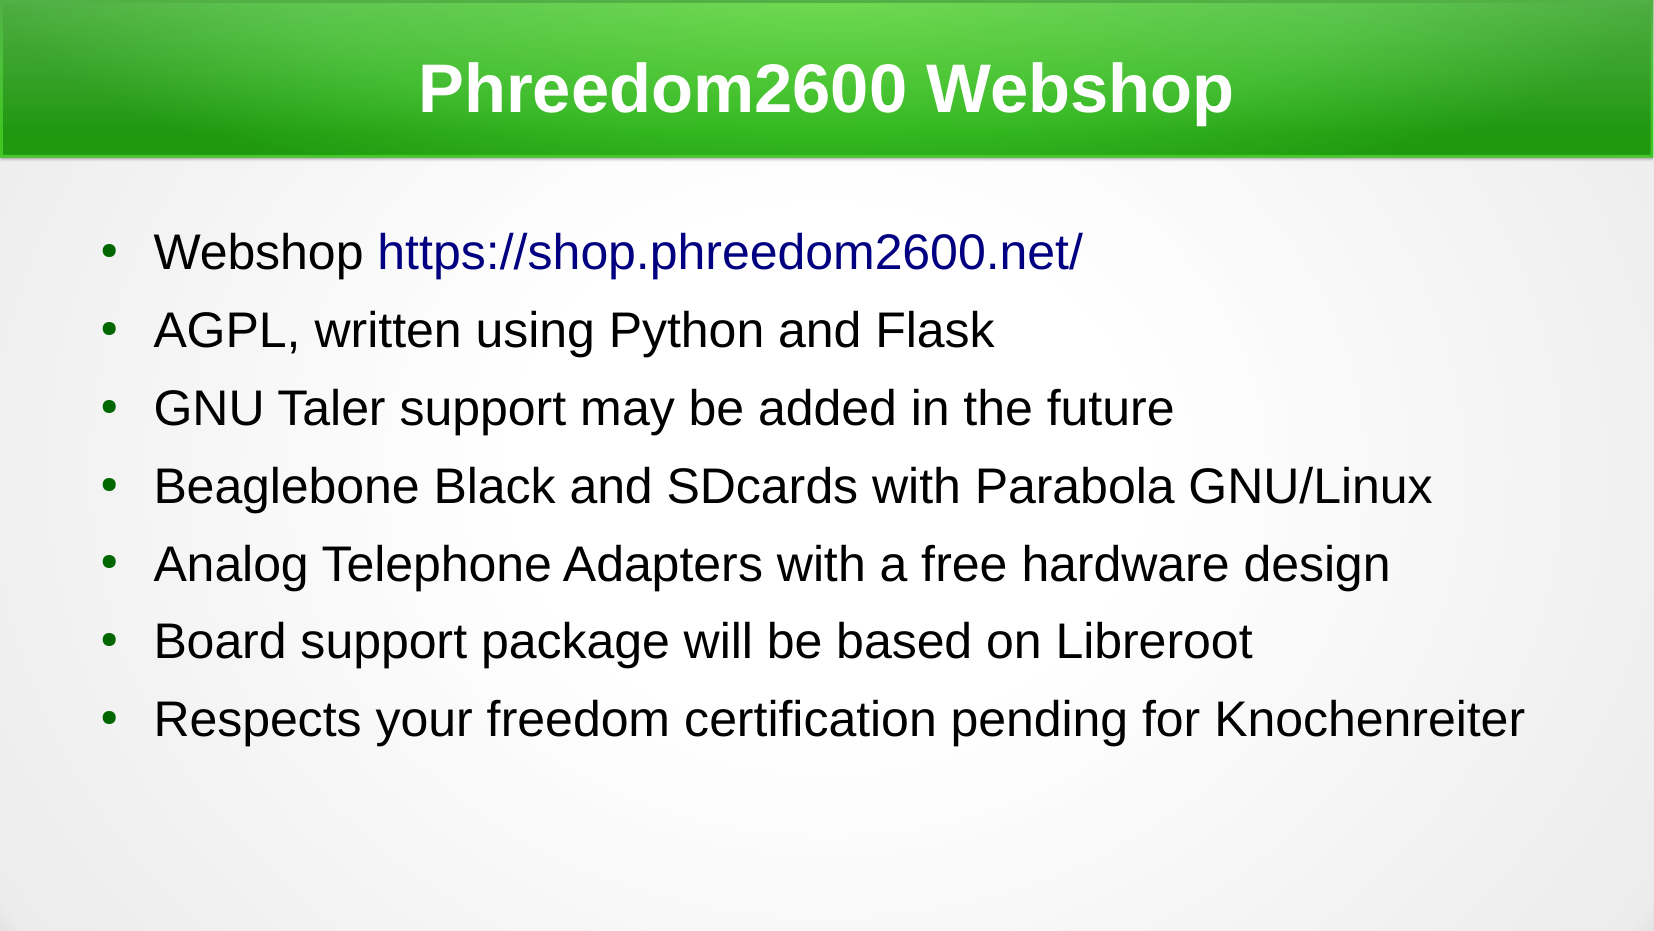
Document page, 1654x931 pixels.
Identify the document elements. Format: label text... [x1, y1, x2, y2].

title Phreedom2600 Webshop [82, 35, 1571, 142]
list Webshop https://shop.phreedom2600.net/ AGPL, written using Python and Flask GNU Taler support may be added in the future Beaglebone Black and SDcards with Parabola GNU/Linux Analog Telephone Adapters with a free hardware design Board support package will be based on Libreroot Respects your freedom certification pending for Knochenreiter [82, 224, 1571, 764]
